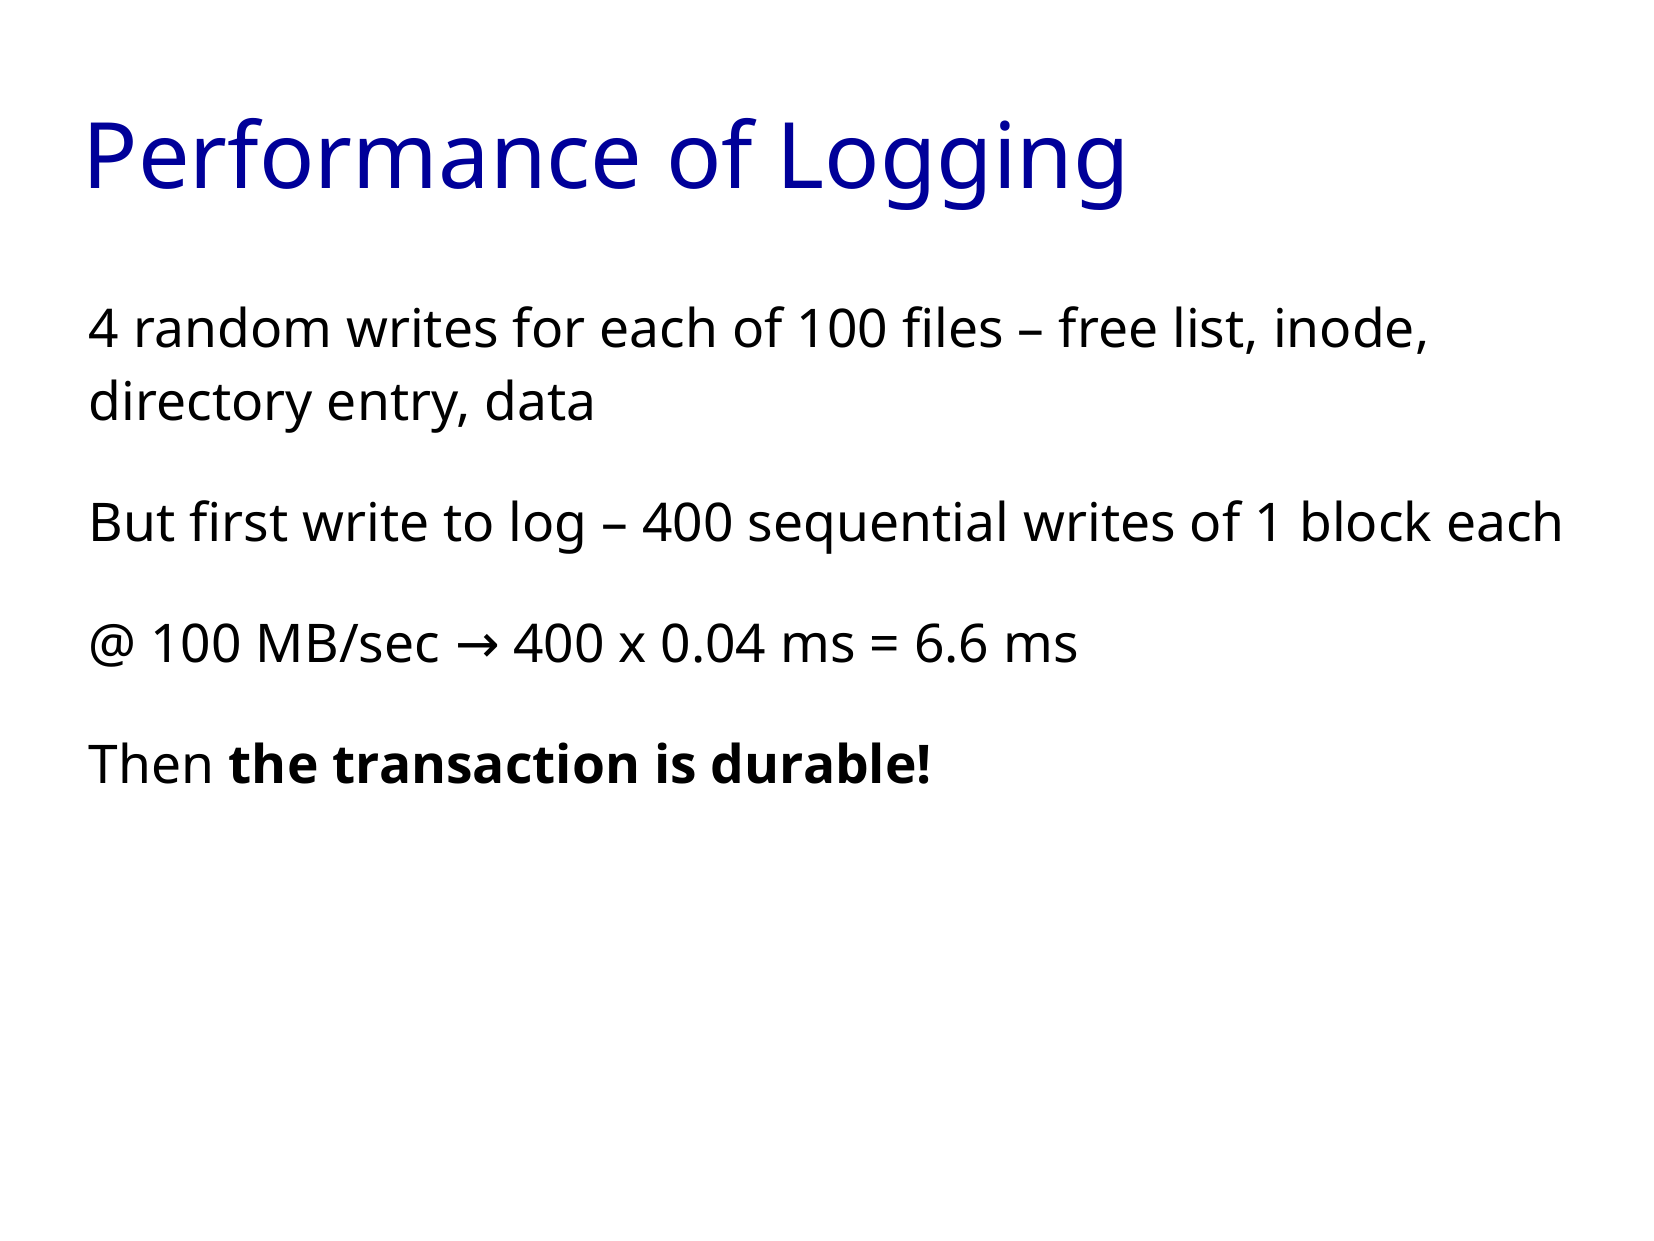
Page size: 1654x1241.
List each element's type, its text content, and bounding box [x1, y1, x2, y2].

title Performance of Logging [82, 49, 1571, 257]
list 4 random writes for each of 100 files – free list, inode, directory entry, data But first write to log – 400 sequential writes of 1 block each @ 100 MB/sec → 400 x 0.04 ms = 6.6 ms Then the transaction is durable! [60, 290, 1571, 1096]
